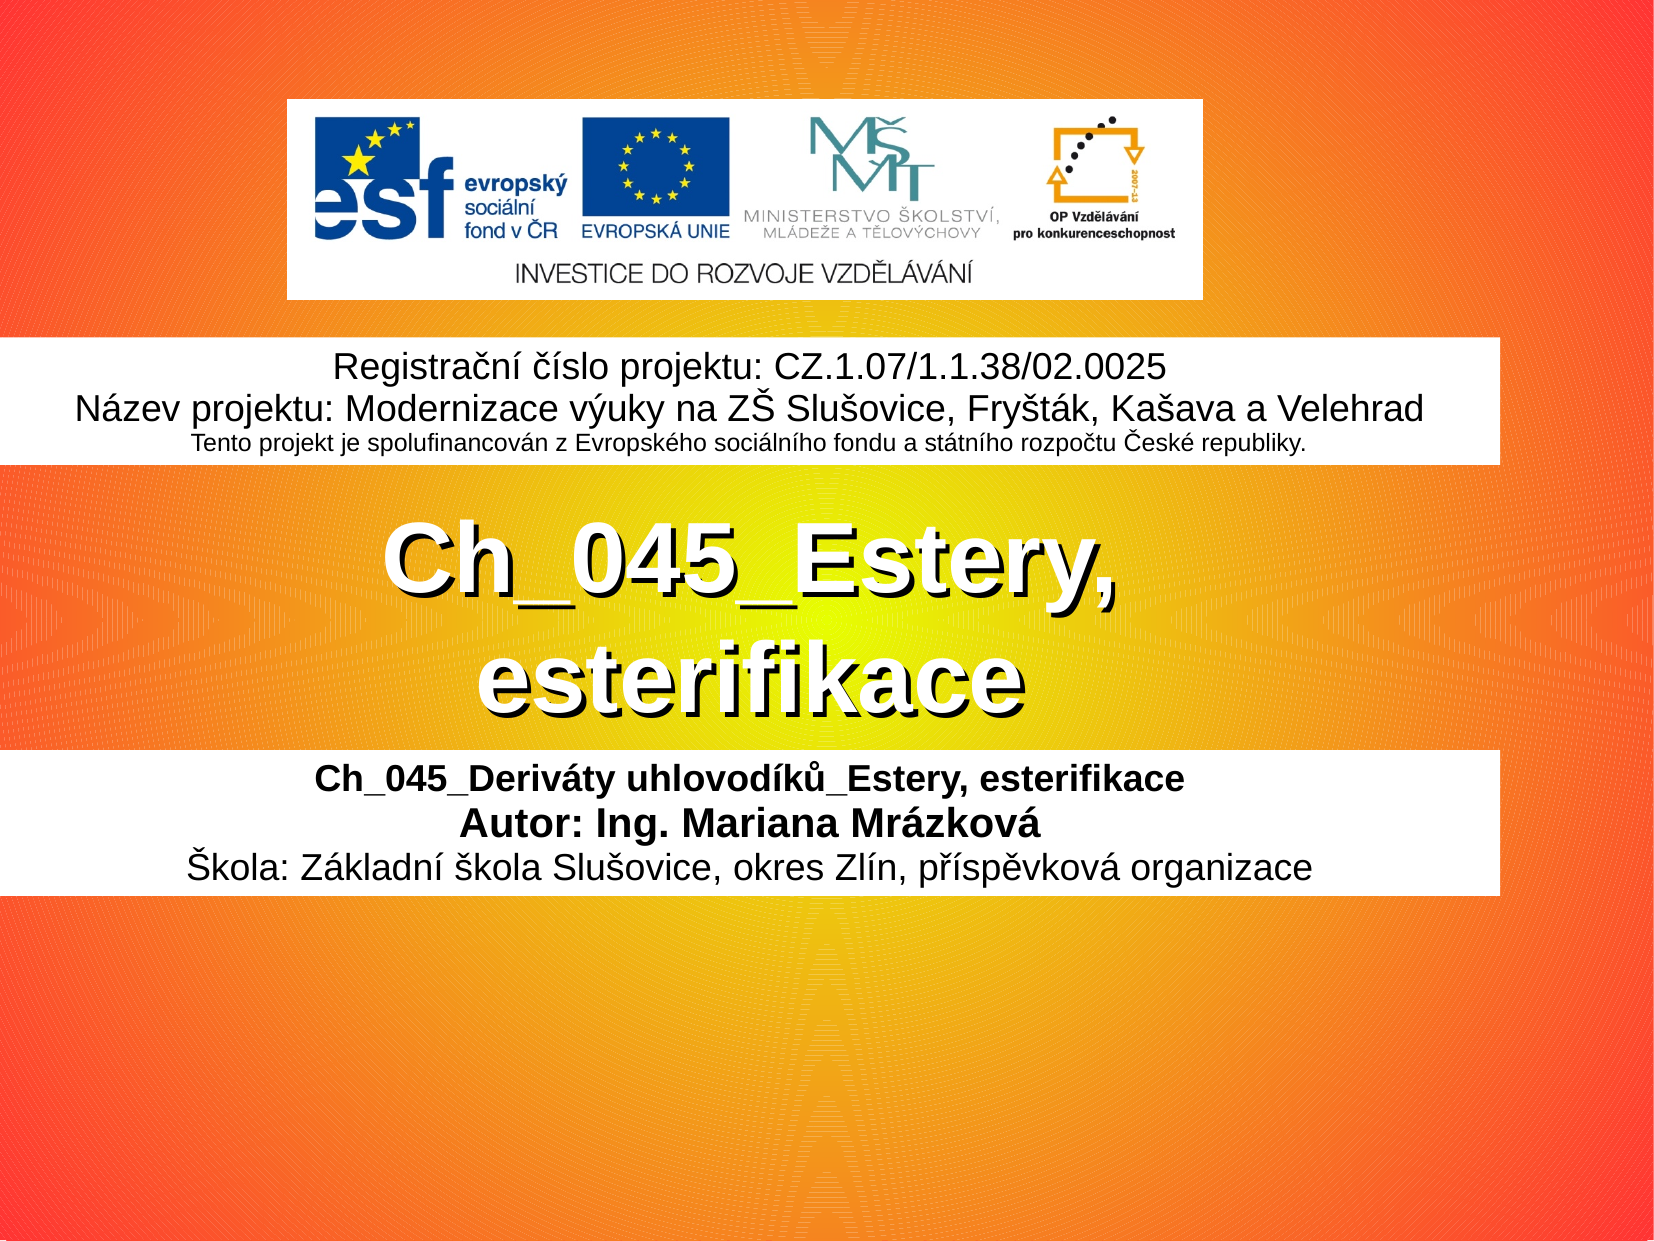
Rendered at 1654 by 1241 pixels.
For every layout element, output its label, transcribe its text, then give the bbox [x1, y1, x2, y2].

text_box Ch_045_Deriváty uhlovodíků_Estery, esterifikace Autor: Ing. Mariana Mrázková Škola: Základní škola Slušovice, okres Zlín, příspěvková organizace [0, 750, 1501, 896]
picture [287, 99, 1203, 300]
title Ch_045_Estery, esterifikace [112, 484, 1388, 741]
text_box Registrační číslo projektu: CZ.1.07/1.1.38/02.0025 Název projektu: Modernizace výuky na ZŠ Slušovice, Fryšták, Kašava a Velehrad Tento projekt je spolufinancován z Evropského sociálního fondu a státního rozpočtu České republiky. [0, 337, 1501, 465]
